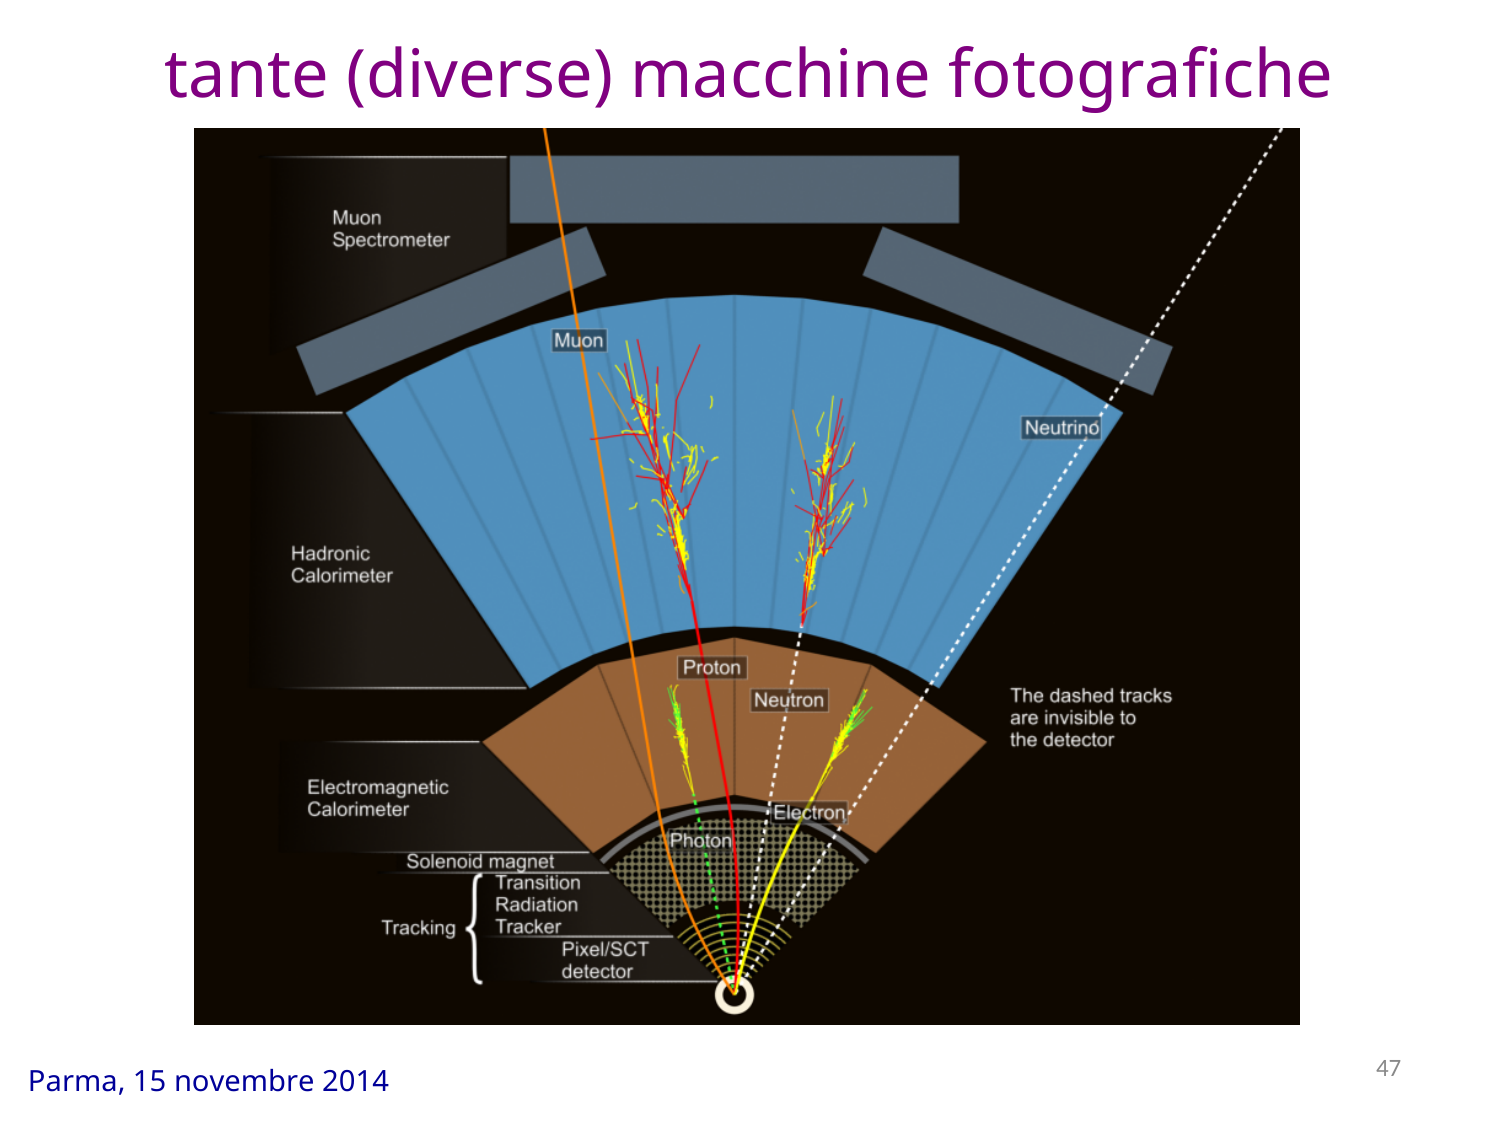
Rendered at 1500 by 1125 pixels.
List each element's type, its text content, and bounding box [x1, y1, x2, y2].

text_box <numero> [1074, 1042, 1417, 1095]
picture [194, 128, 1300, 1025]
text_box tante (diverse) macchine fotografiche [41, 0, 1459, 132]
